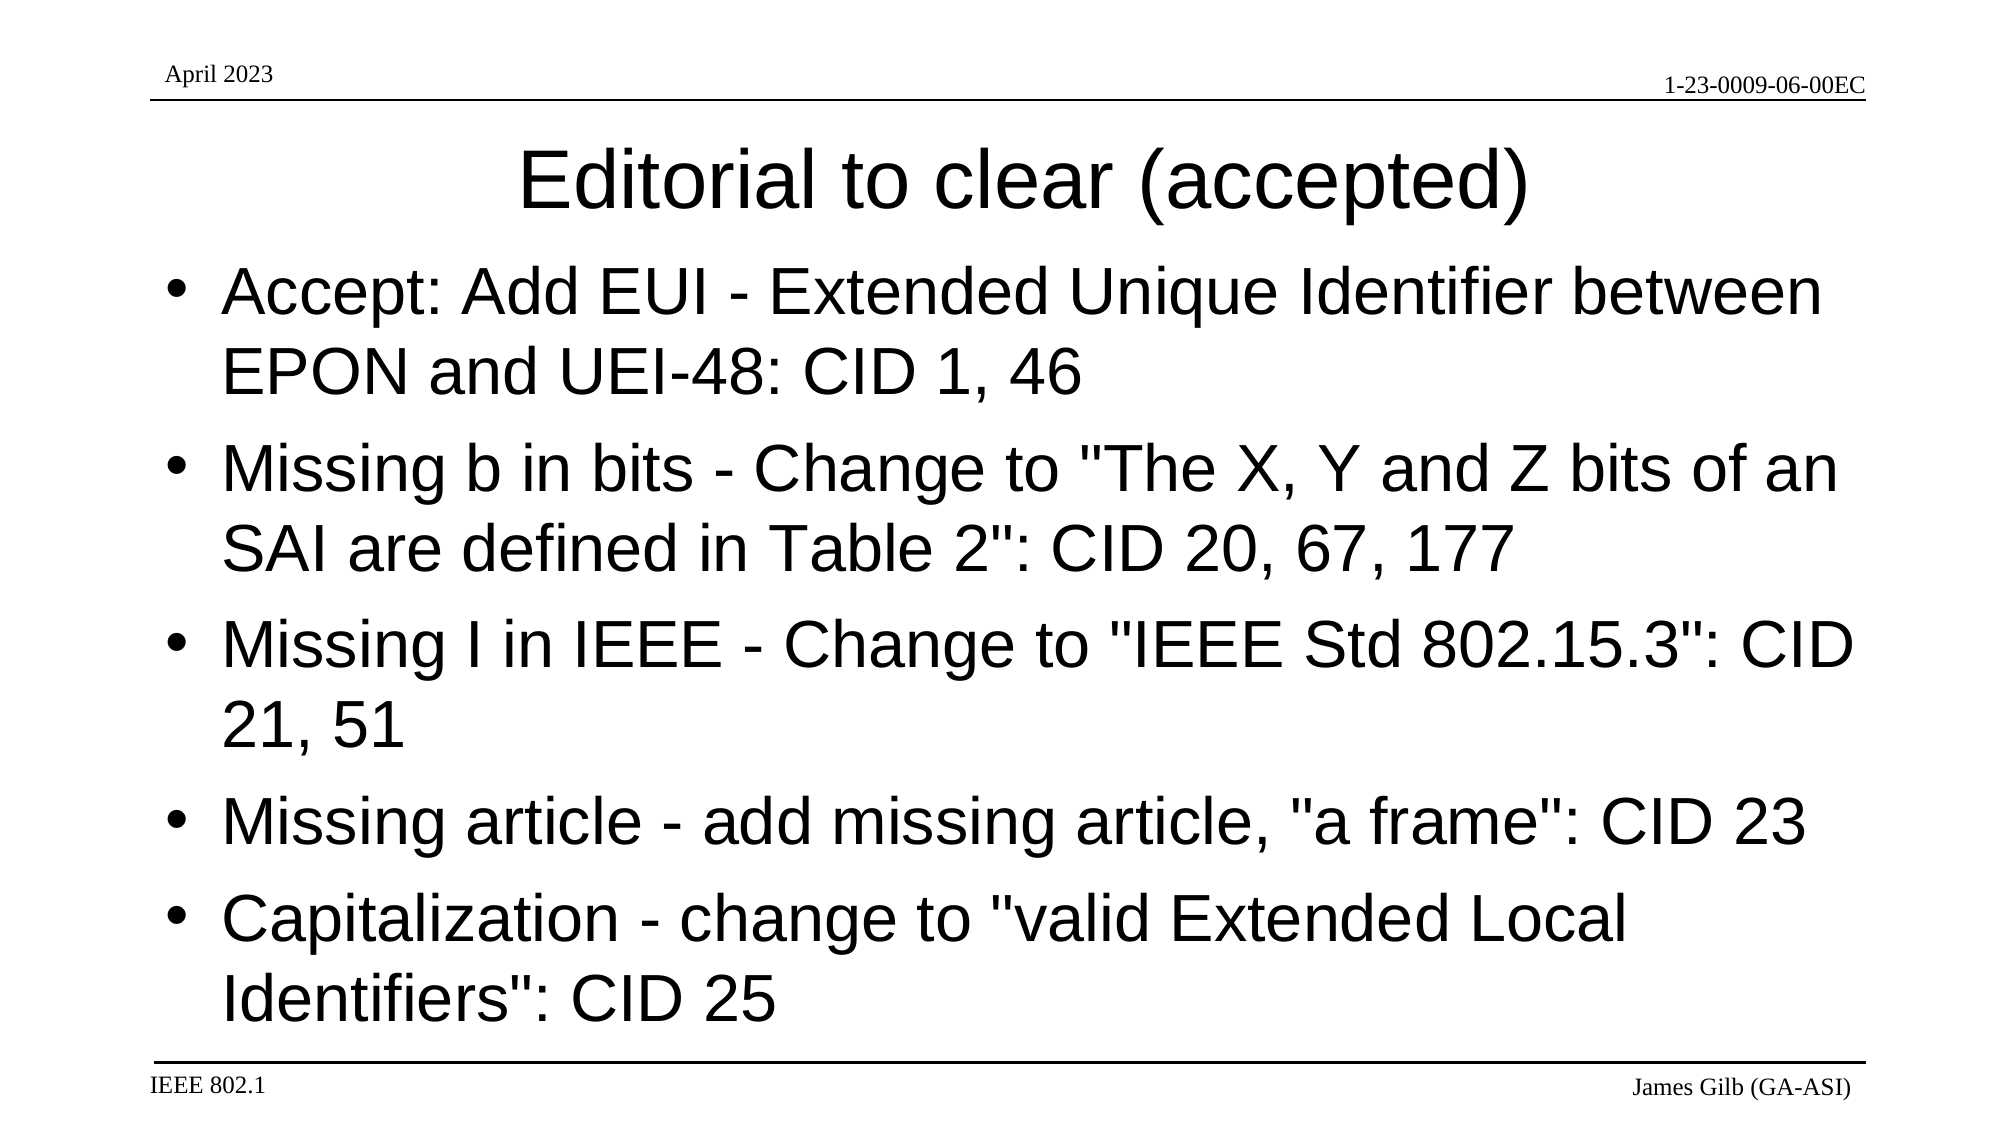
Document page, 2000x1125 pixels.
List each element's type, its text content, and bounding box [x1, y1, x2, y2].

list Accept: Add EUI - Extended Unique Identifier between EPON and UEI-48: CID 1, 46 Missing b in bits - Change to "The X, Y and Z bits of an SAI are defined in Table 2": CID 20, 67, 177 Missing I in IEEE - Change to "IEEE Std 802.15.3": CID 21, 51 Missing article - add missing article, "a frame": CID 23 Capitalization - change to "valid Extended Local Identifiers": CID 25 [150, 239, 1900, 1051]
title Editorial to clear (accepted) [149, 112, 1900, 238]
